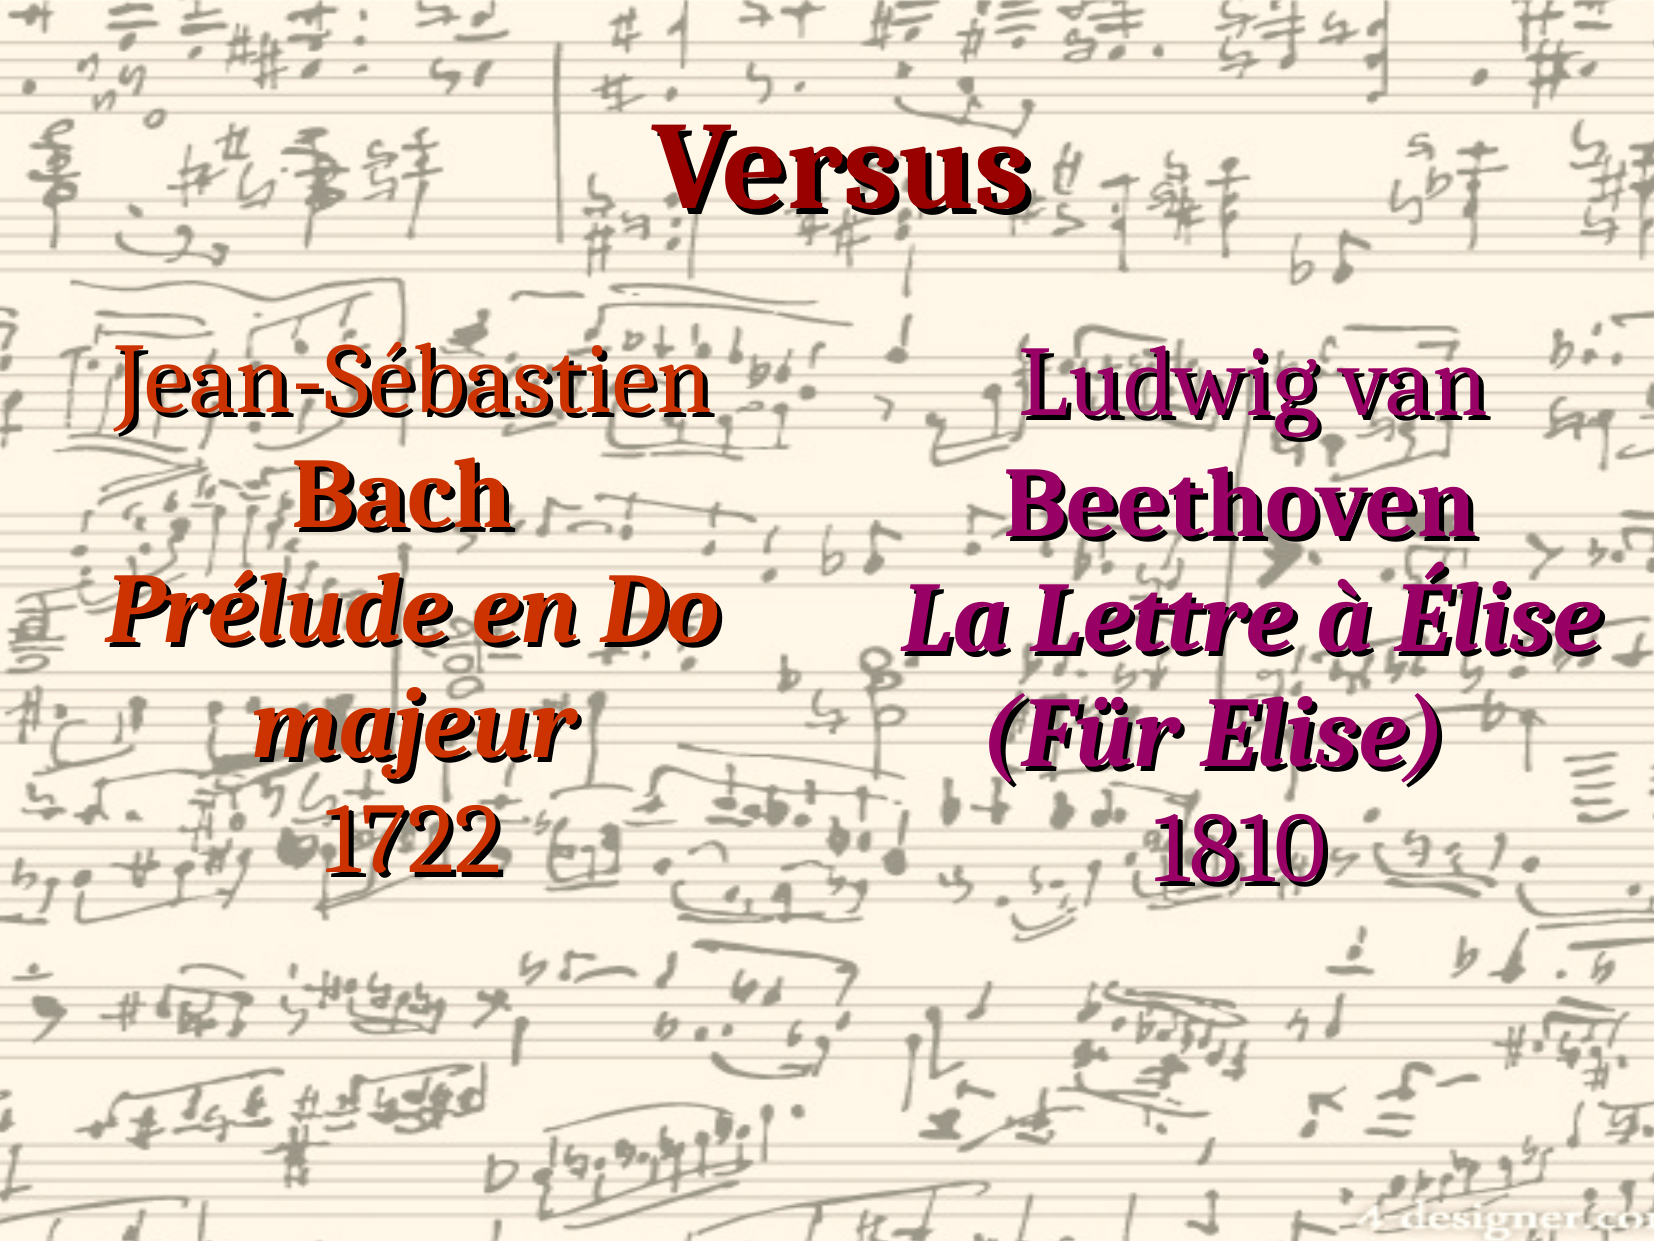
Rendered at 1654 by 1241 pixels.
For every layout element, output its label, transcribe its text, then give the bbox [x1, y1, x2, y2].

picture [0, 0, 1654, 1241]
text_box Versus [88, 88, 1595, 266]
text_box Ludwig van Beethoven La Lettre à Élise (Für Elise) 1810 [856, 295, 1625, 1094]
text_box Jean-Sébastien Bach Prélude en Do majeur 1722 [29, 315, 798, 1063]
